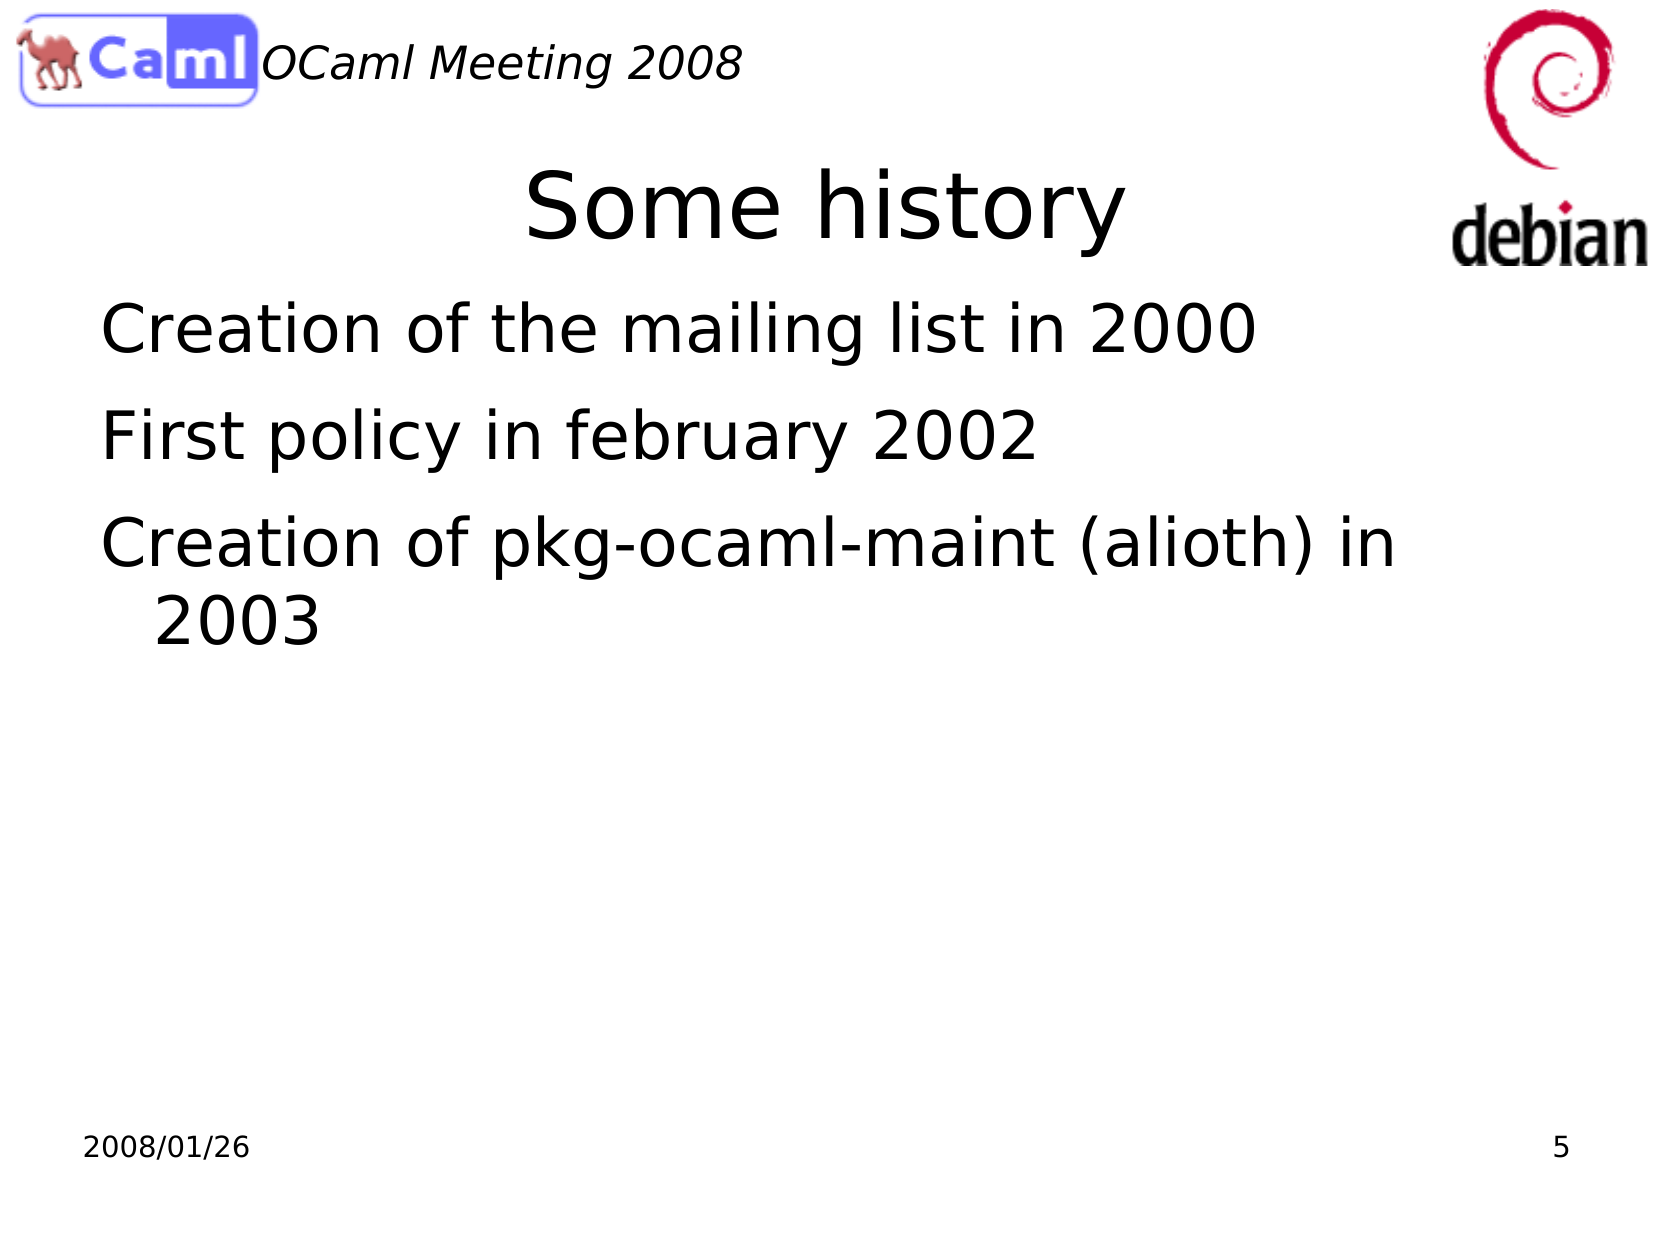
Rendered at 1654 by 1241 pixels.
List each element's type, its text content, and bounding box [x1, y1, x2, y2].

list Creation of the mailing list in 2000 First policy in february 2002 Creation of pkg-ocaml-maint (alioth) in 2003 [82, 290, 1571, 1109]
picture [13, 3, 266, 119]
title Some history [82, 118, 1571, 290]
picture [1445, 9, 1654, 266]
